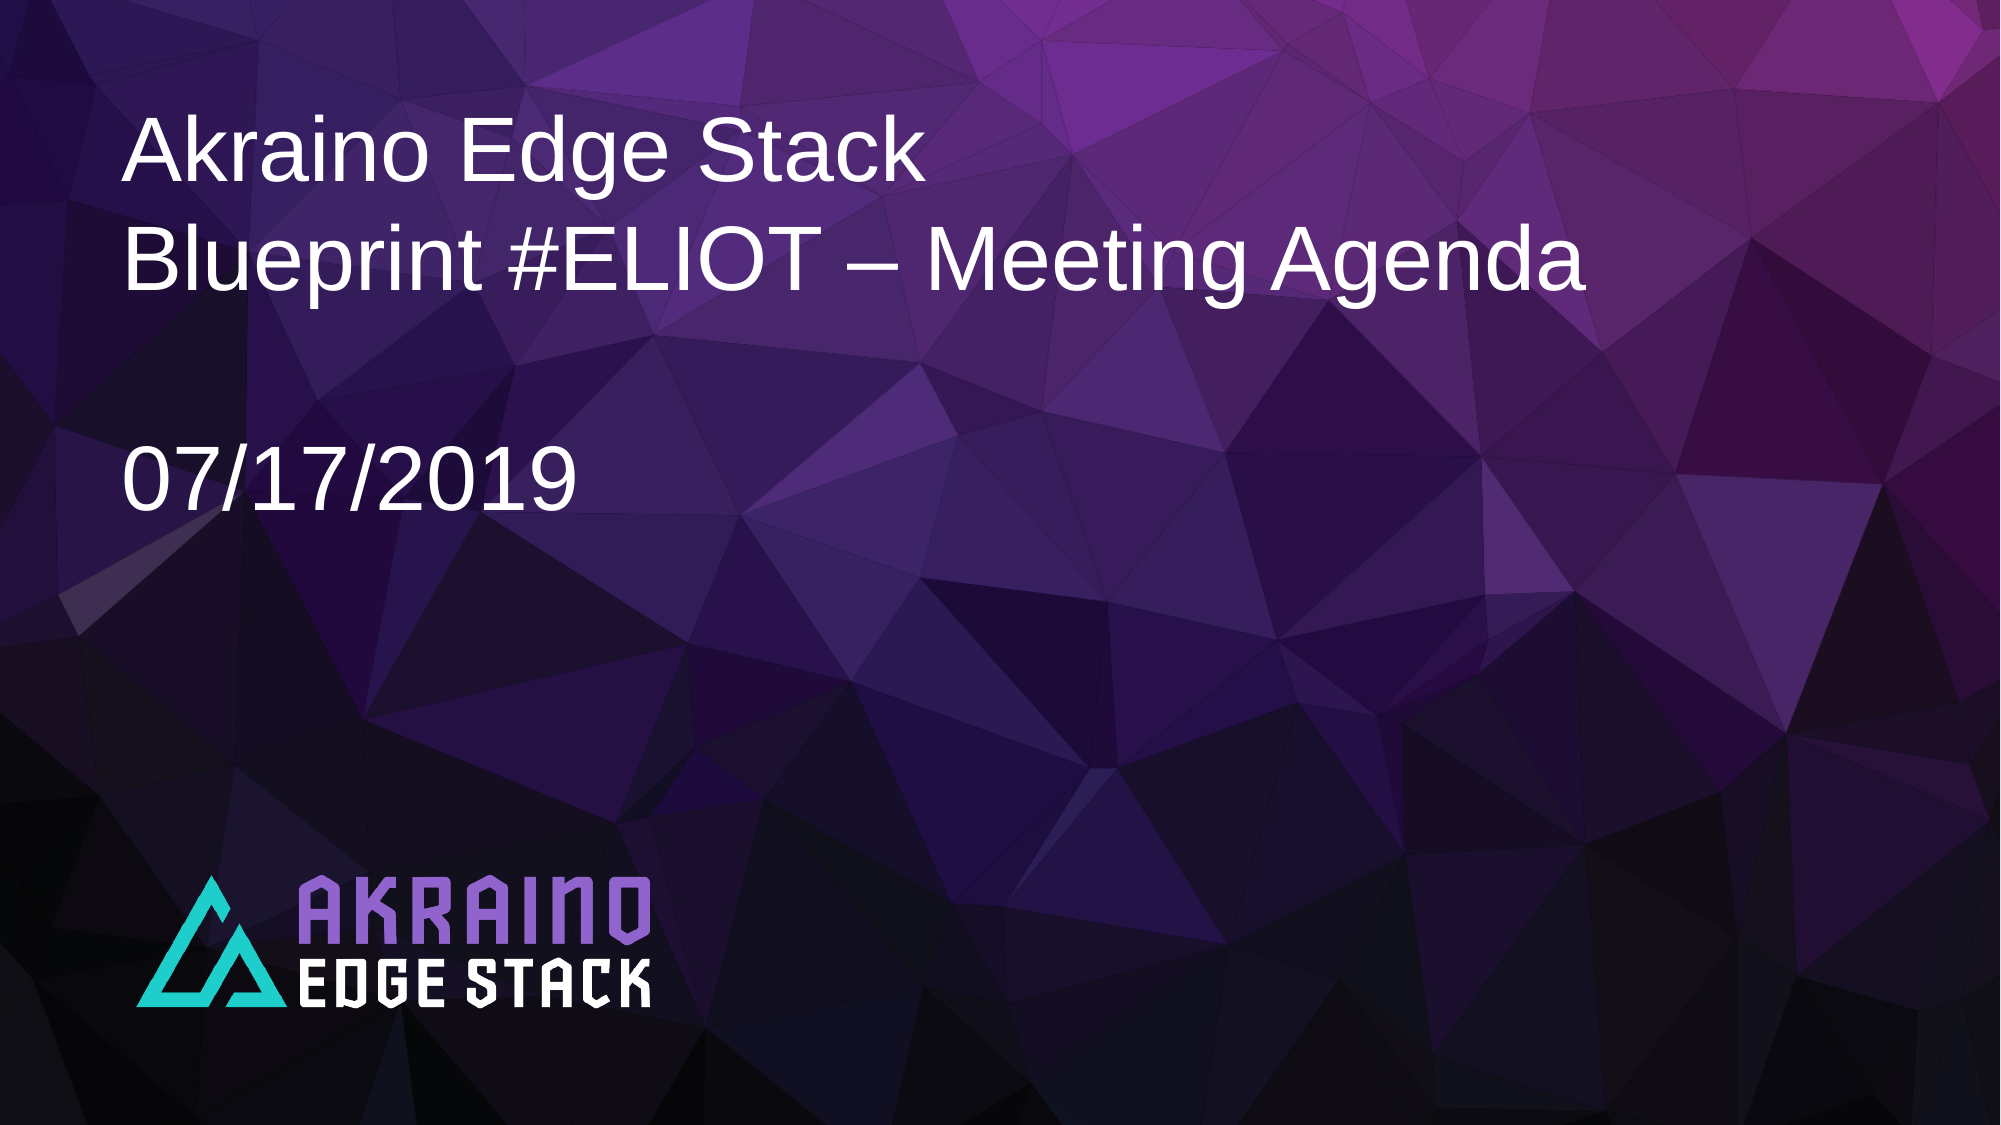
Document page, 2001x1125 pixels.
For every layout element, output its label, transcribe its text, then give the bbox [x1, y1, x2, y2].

title Akraino Edge Stack Blueprint #ELIOT – Meeting Agenda 07/17/2019 [106, 75, 1821, 543]
picture [0, 0, 2001, 1125]
